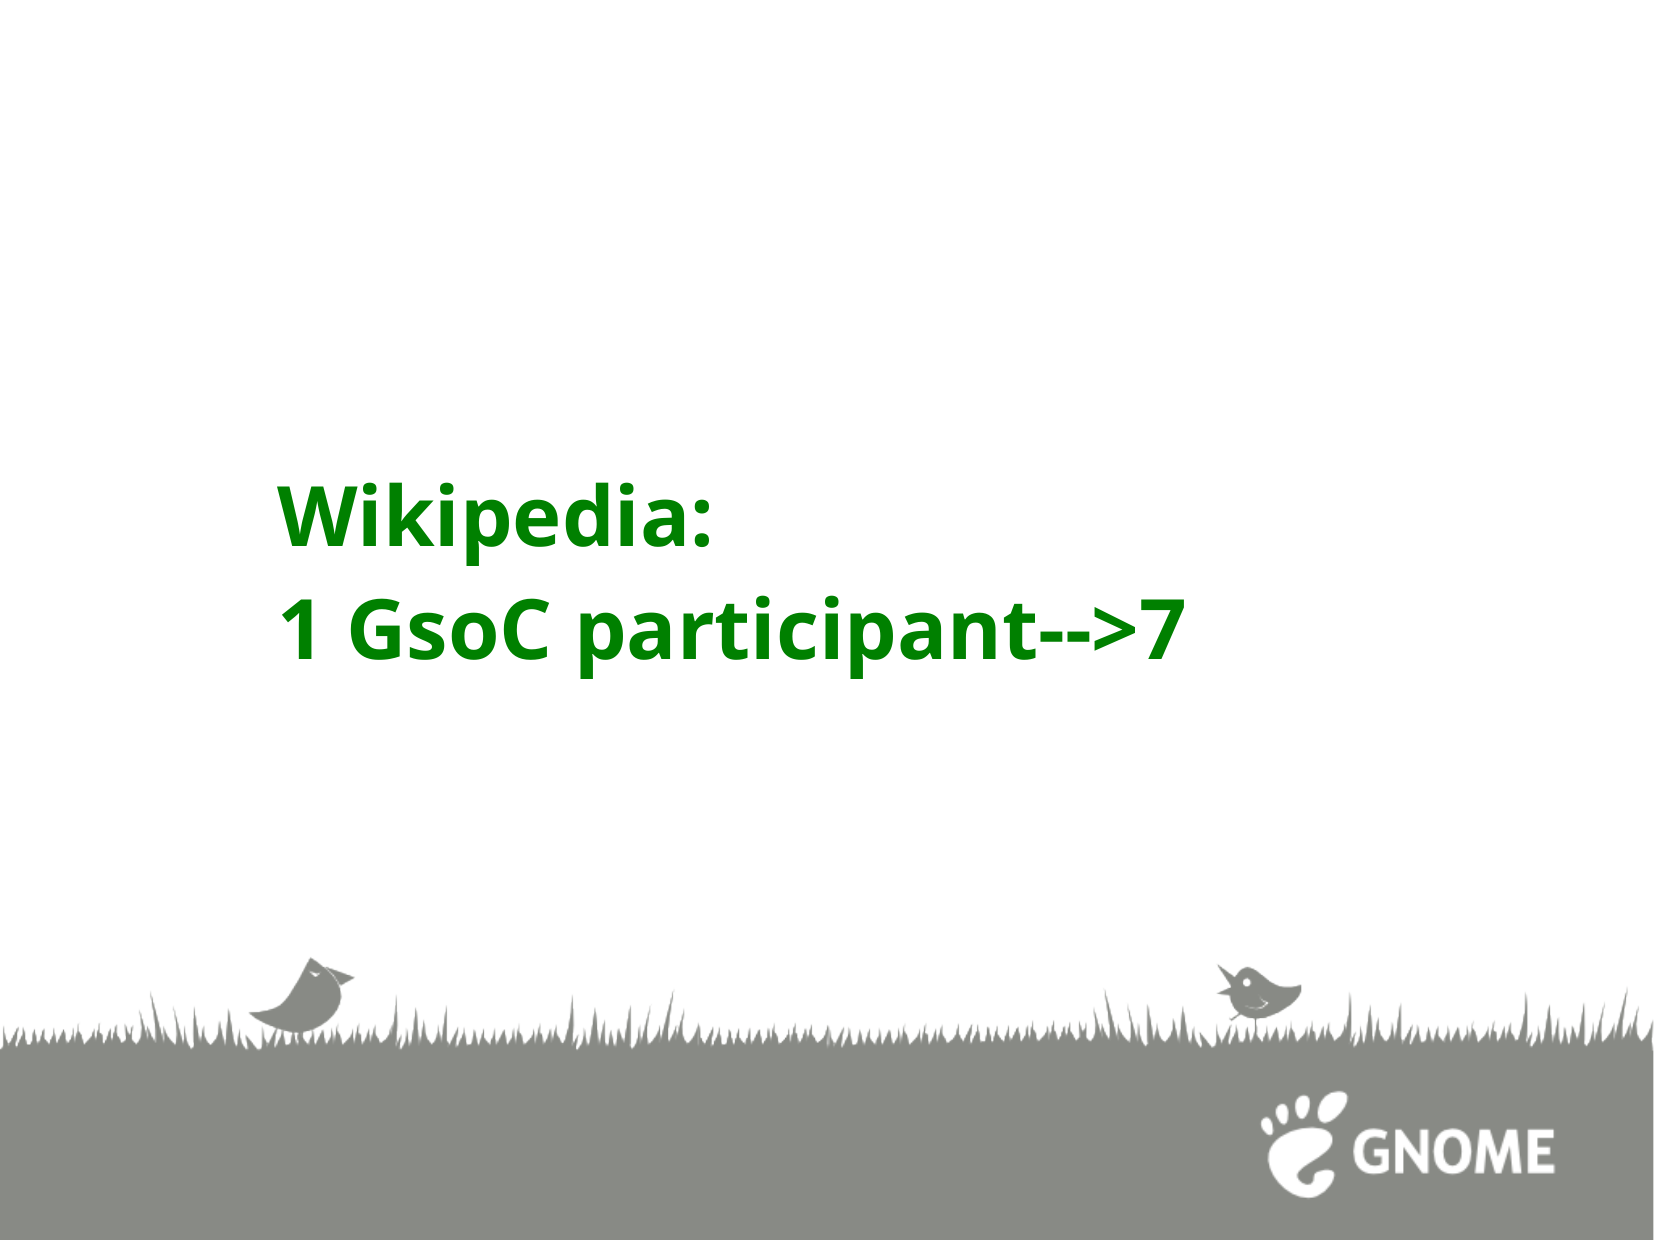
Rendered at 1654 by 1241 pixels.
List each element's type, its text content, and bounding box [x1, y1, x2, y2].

text_box Wikipedia: 1 GsoC participant-->7 [262, 450, 1651, 689]
picture [0, 0, 1654, 1241]
